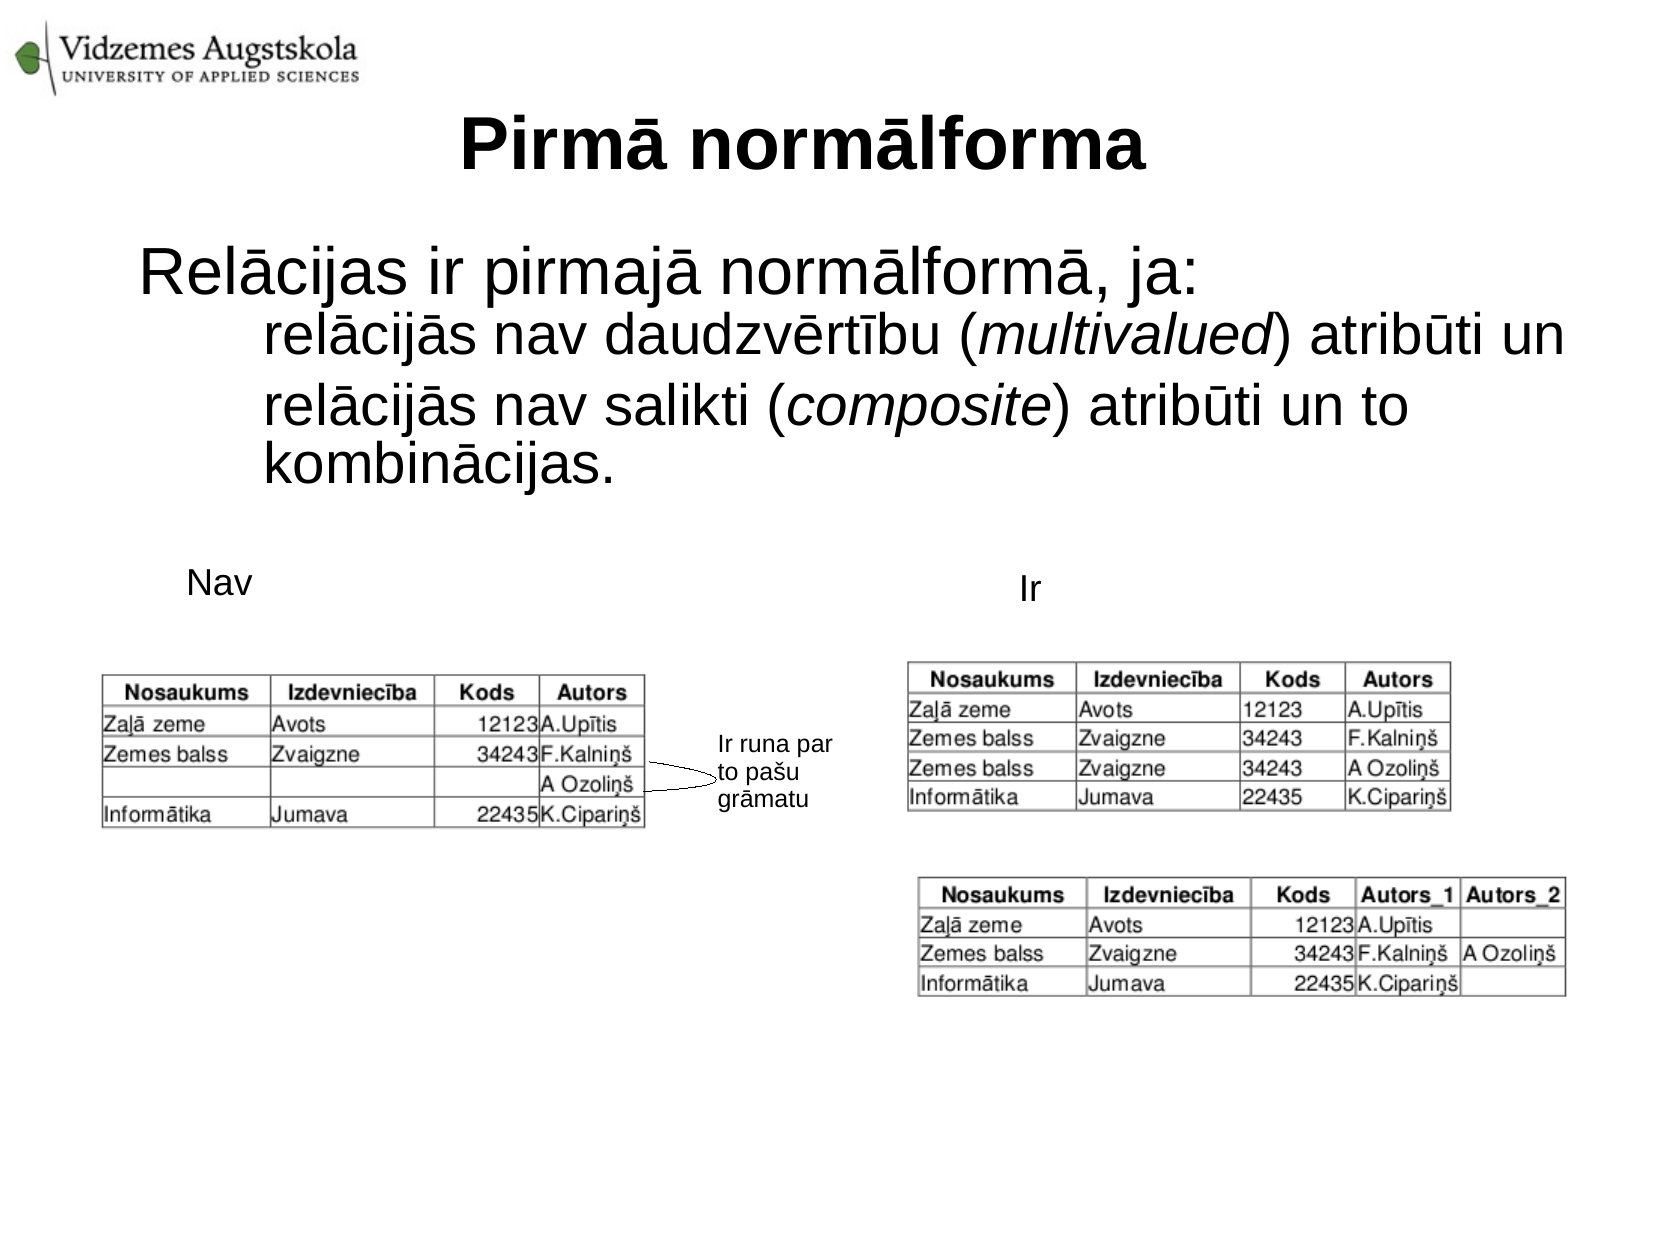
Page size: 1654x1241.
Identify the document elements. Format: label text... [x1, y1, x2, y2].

picture [907, 868, 1577, 1004]
picture [93, 667, 650, 834]
title Pirmā normālforma [94, 103, 1512, 188]
picture [897, 651, 1459, 821]
text_box Nav [171, 555, 268, 612]
list Relācijas ir pirmajā normālformā, ja: relācijās nav daudzvērtību (multivalued) atribūti un relācijās nav salikti (composite) atribūti un to kombinācijas. [82, 236, 1569, 650]
text_box Ir runa par to pašu grāmatu [702, 722, 875, 821]
picture [5, 2, 368, 113]
text_box Ir [1003, 561, 1057, 618]
